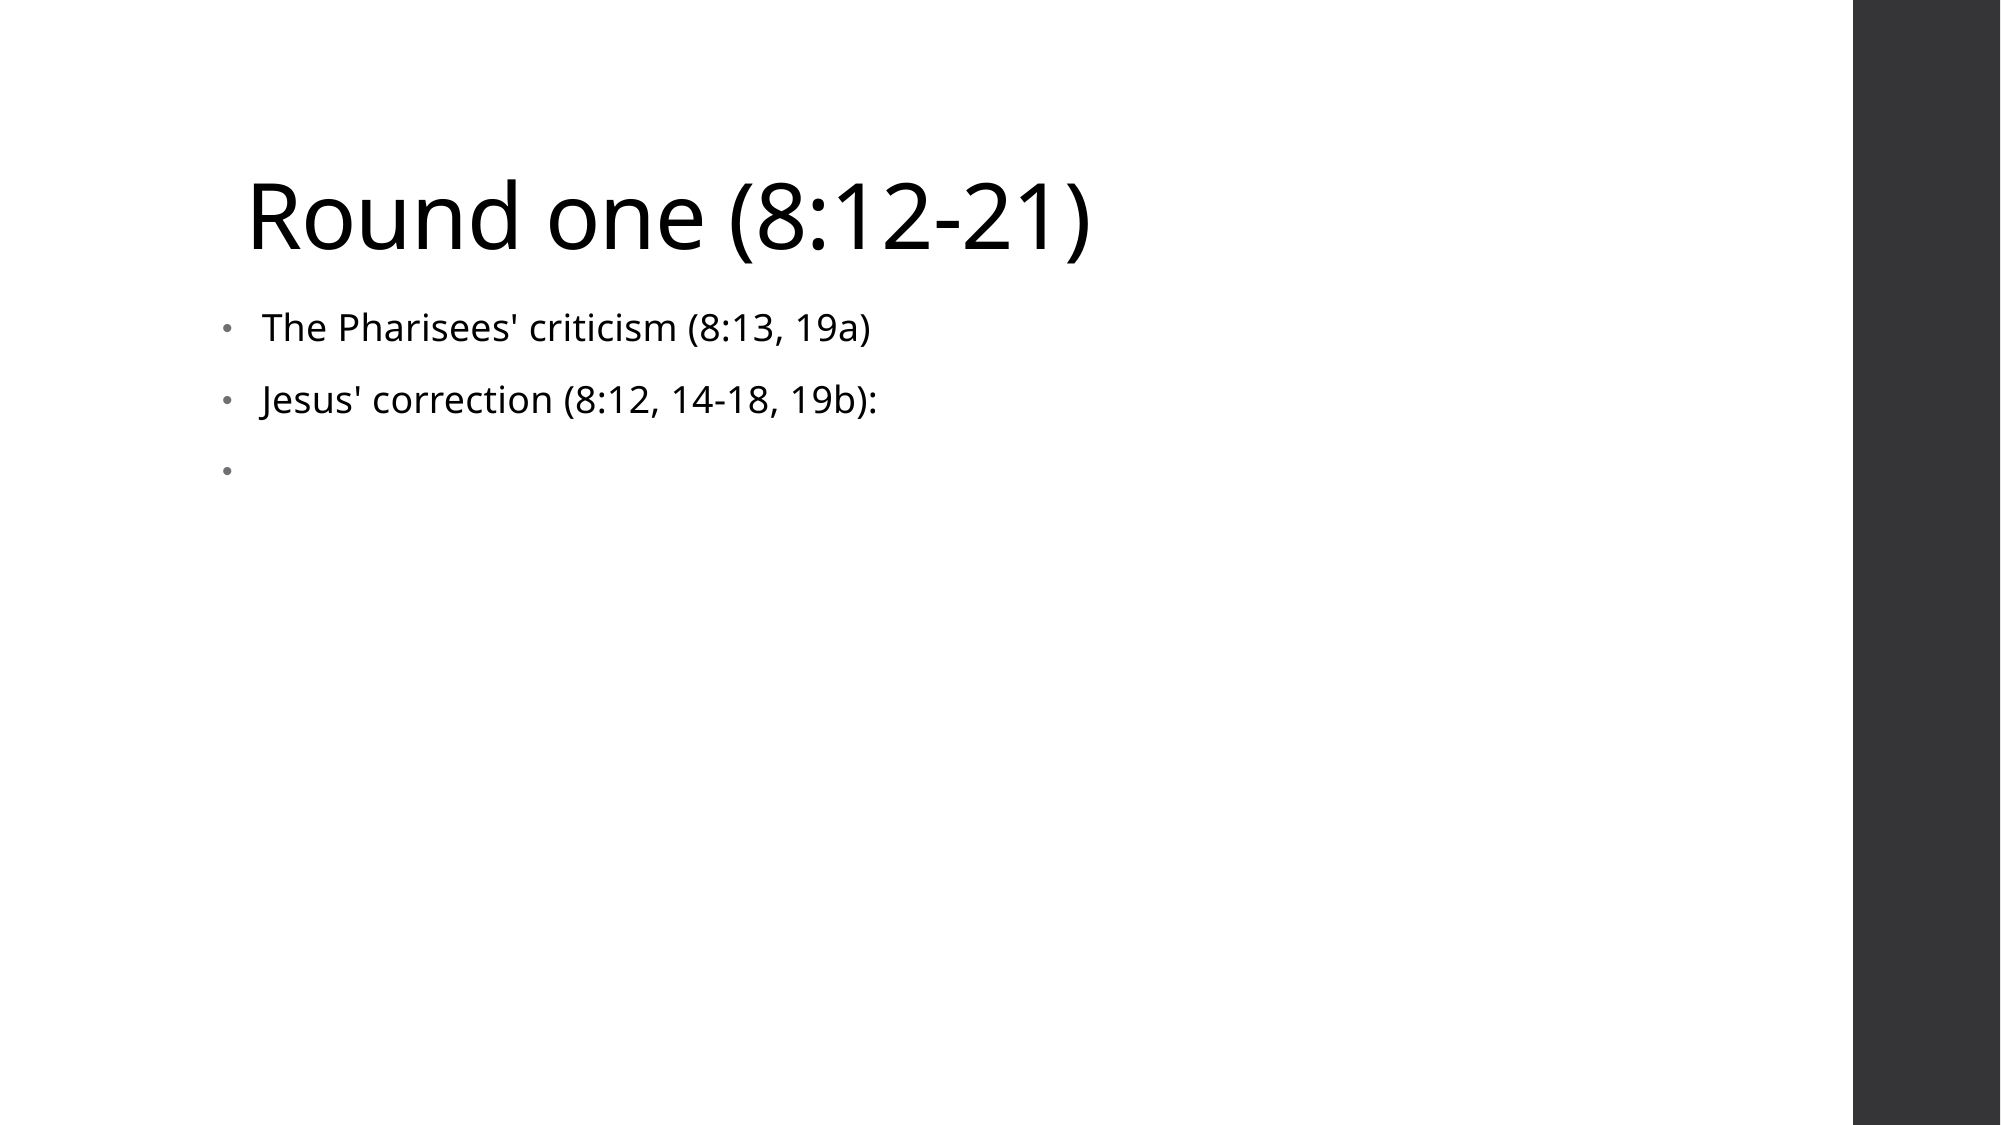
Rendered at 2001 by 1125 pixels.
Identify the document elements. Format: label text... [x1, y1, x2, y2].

title Round one (8:12-21) [206, 60, 1797, 278]
list The Pharisees' criticism (8:13, 19a) Jesus' correction (8:12, 14-18, 19b): [206, 299, 1617, 1014]
